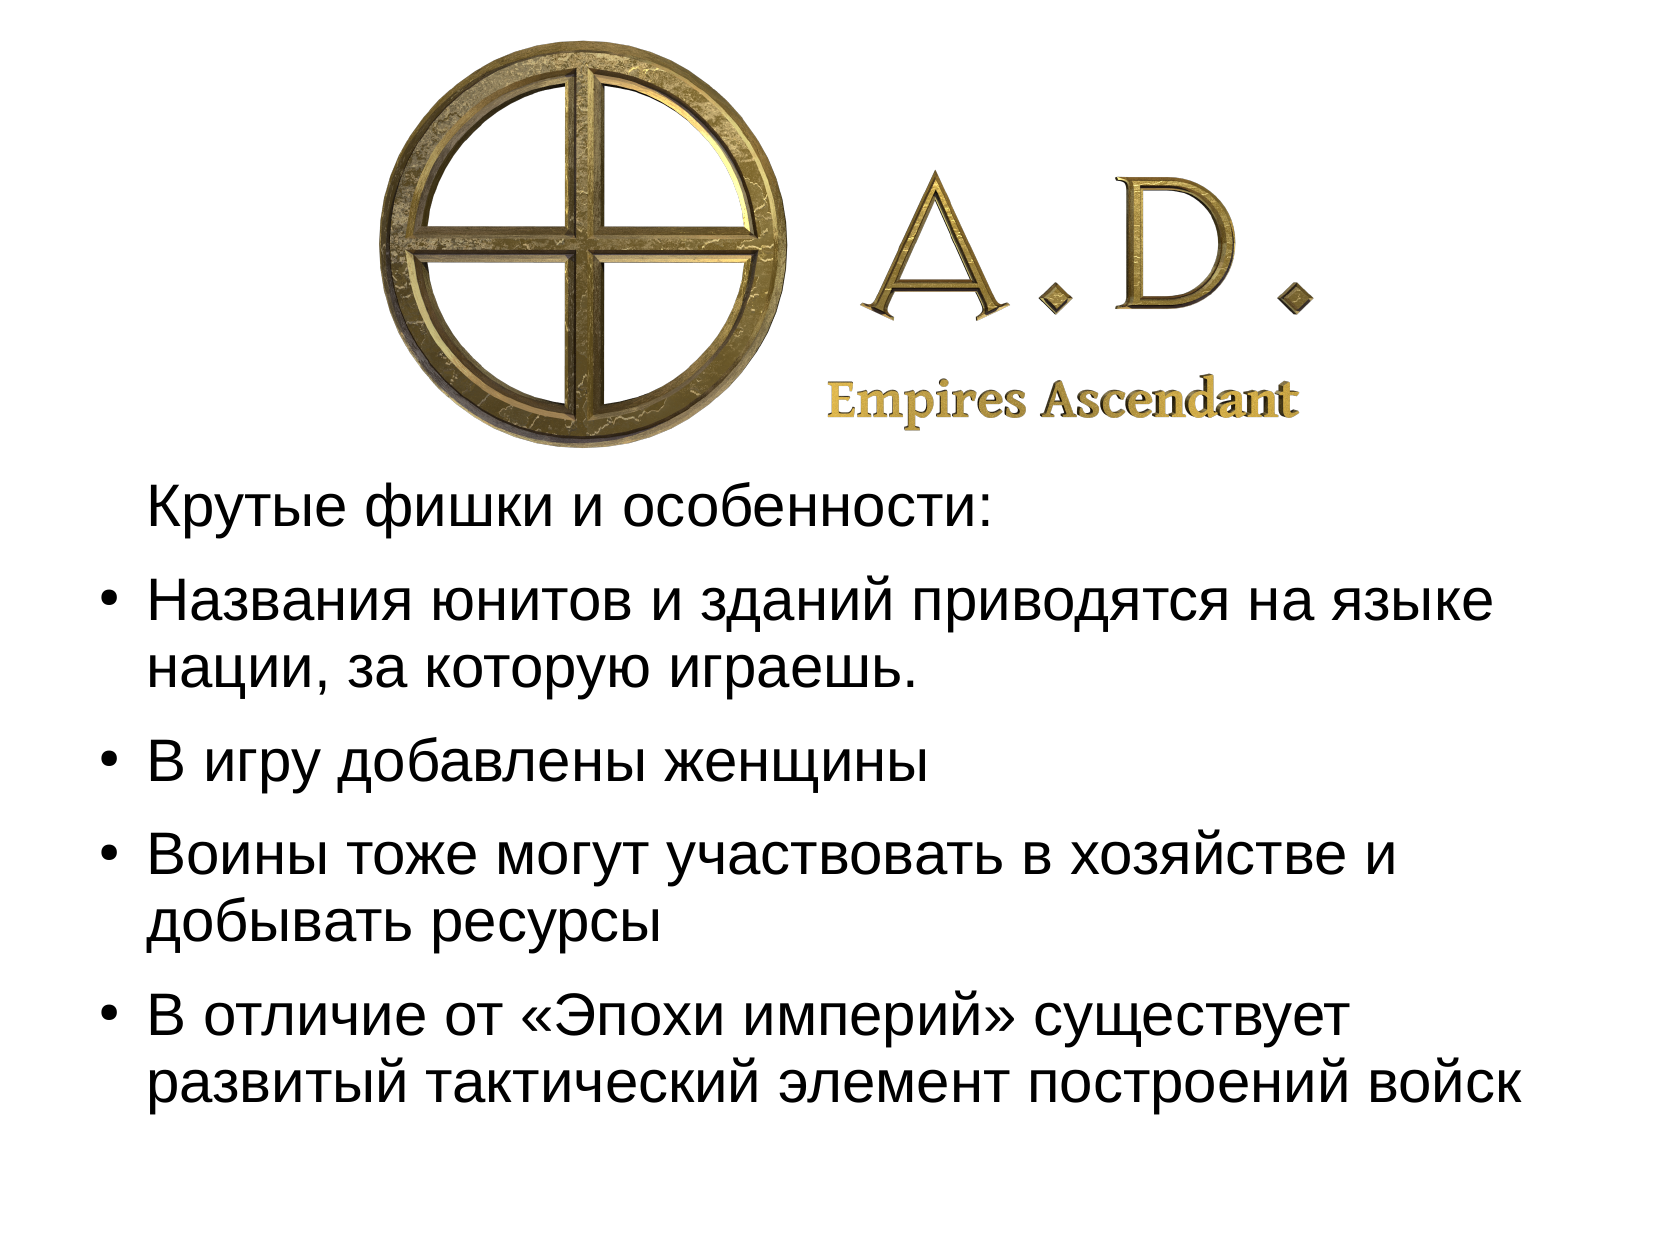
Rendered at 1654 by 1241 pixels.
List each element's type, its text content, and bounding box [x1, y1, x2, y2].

list Крутые фишки и особенности: Названия юнитов и зданий приводятся на языке нации, за которую играешь. В игру добавлены женщины Воины тоже могут участвовать в хозяйстве и добывать ресурсы В отличие от «Эпохи империй» существует развитый тактический элемент построений войск [82, 472, 1571, 1170]
picture [377, 38, 1316, 449]
